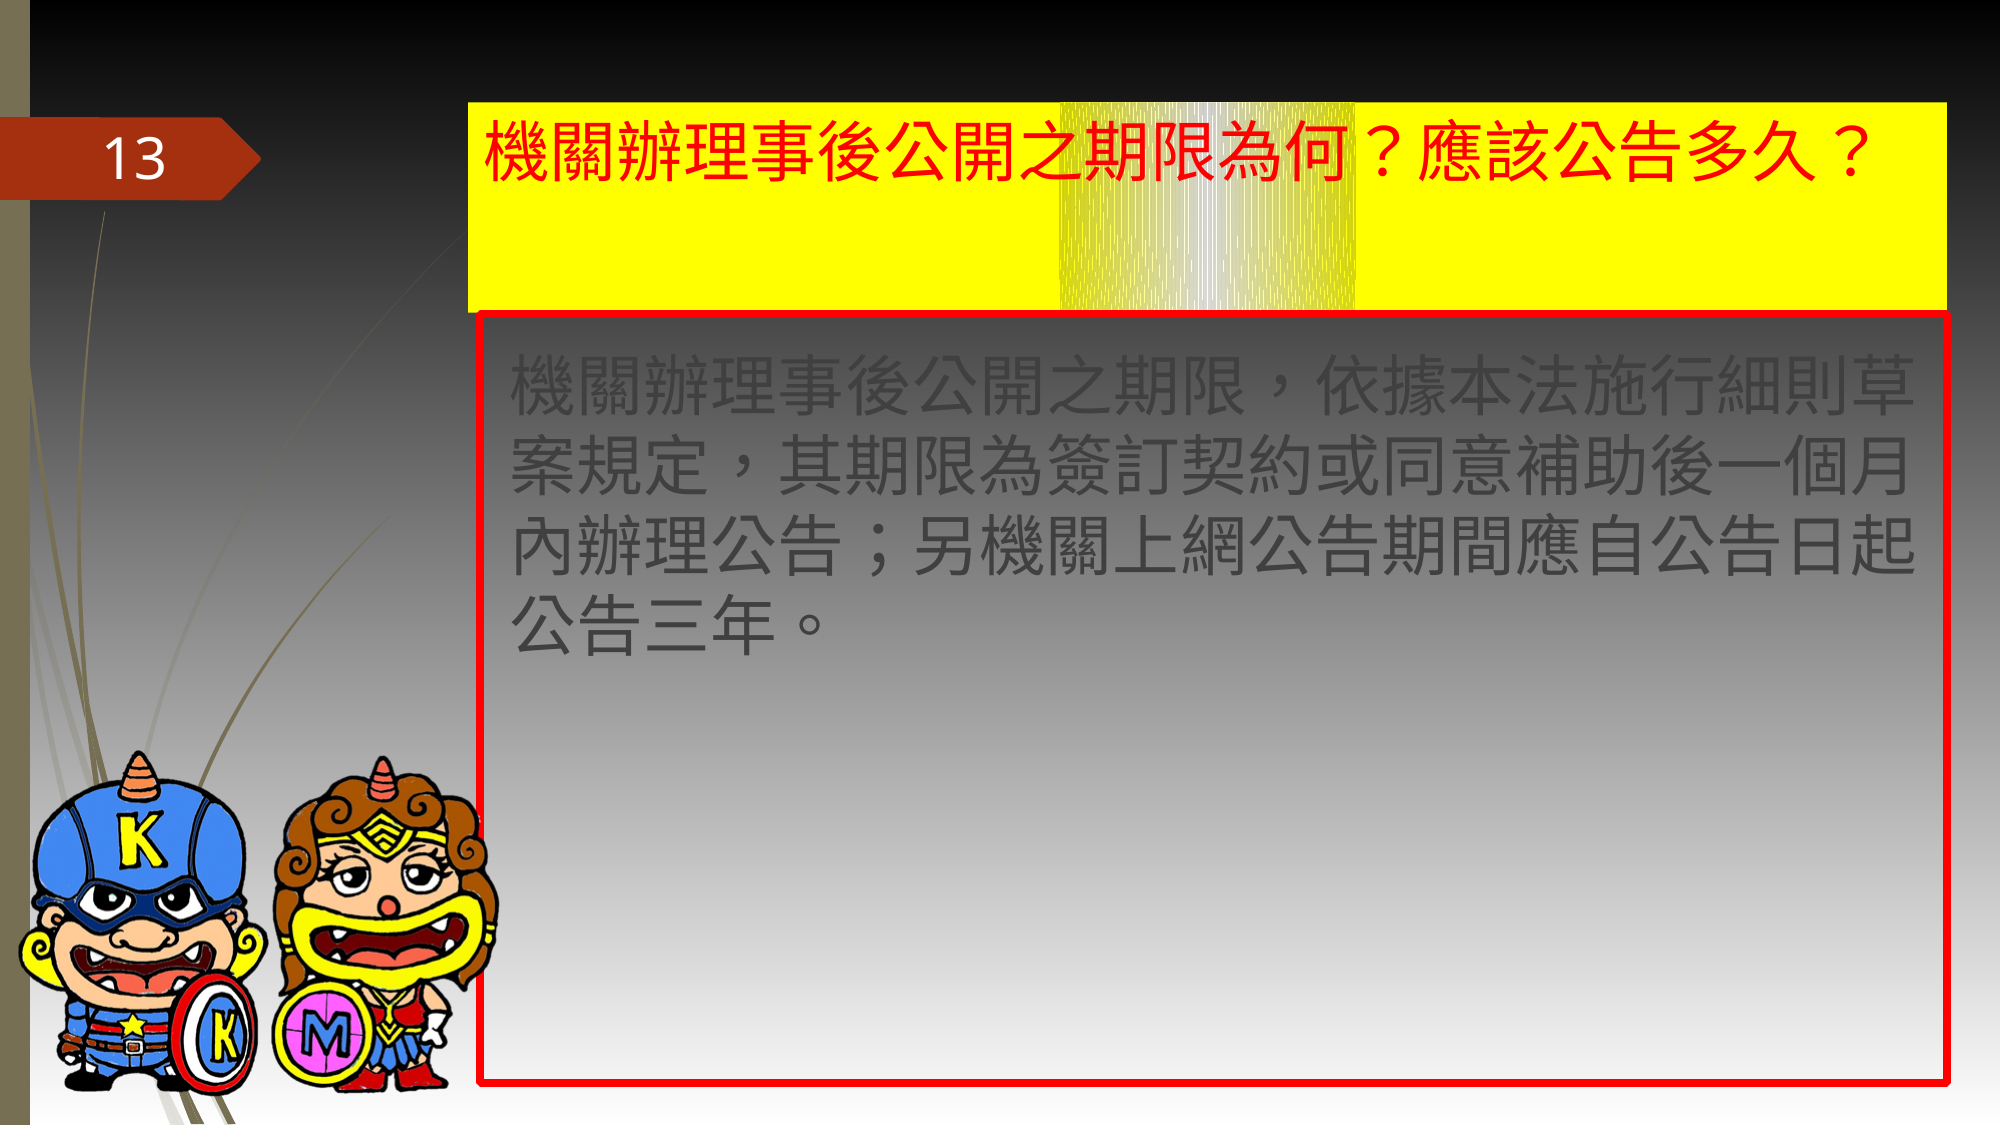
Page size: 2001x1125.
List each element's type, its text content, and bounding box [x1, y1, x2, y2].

text_box 13 [86, 114, 199, 199]
picture [0, 745, 510, 1101]
title 機關辦理事後公開之期限為何？應該公告多久？ [468, 102, 1947, 313]
list 機關辦理事後公開之期限，依據本法施行細則草案規定，其期限為簽訂契約或同意補助後一個月內辦理公告；另機關上網公告期間應自公告日起公告三年。 [480, 313, 1947, 1084]
